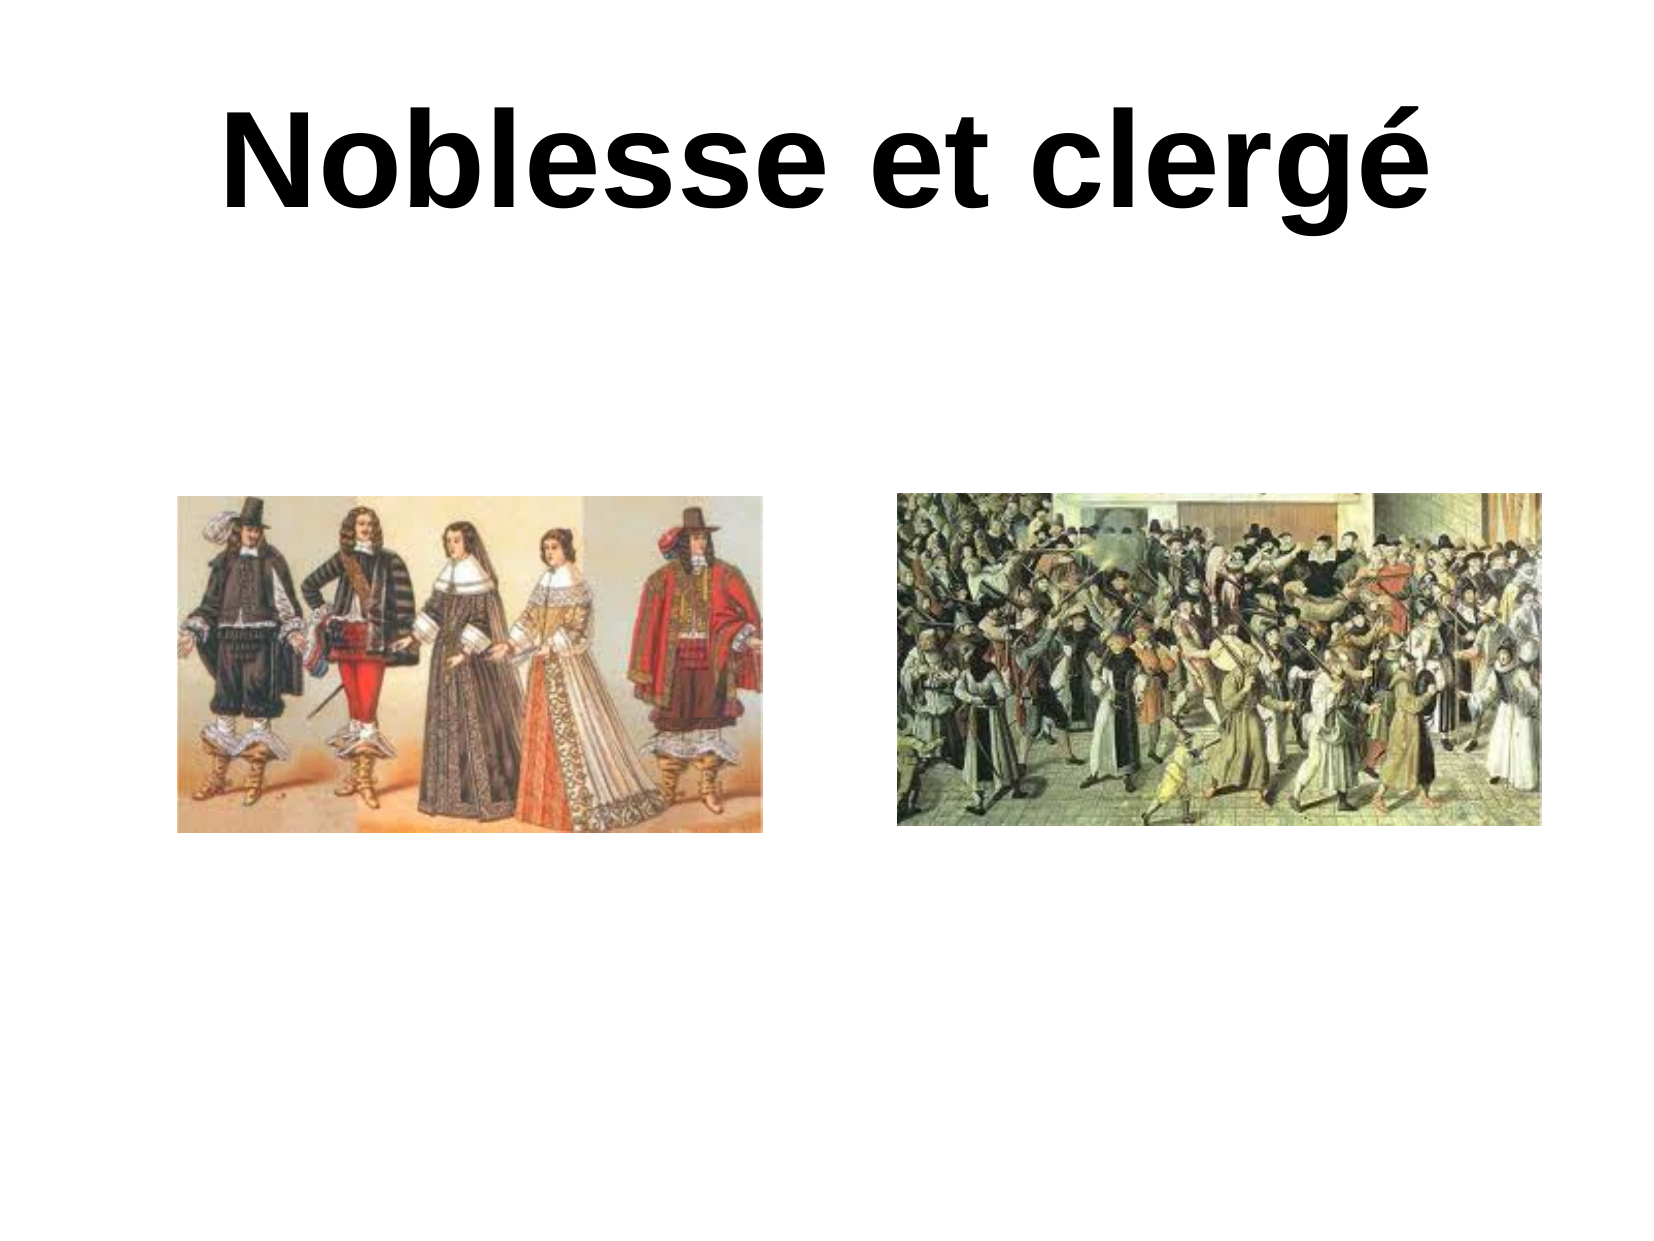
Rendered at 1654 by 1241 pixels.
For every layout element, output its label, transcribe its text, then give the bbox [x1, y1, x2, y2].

picture [897, 494, 1542, 826]
picture [177, 496, 763, 833]
title Noblesse et clergé [82, 49, 1571, 257]
